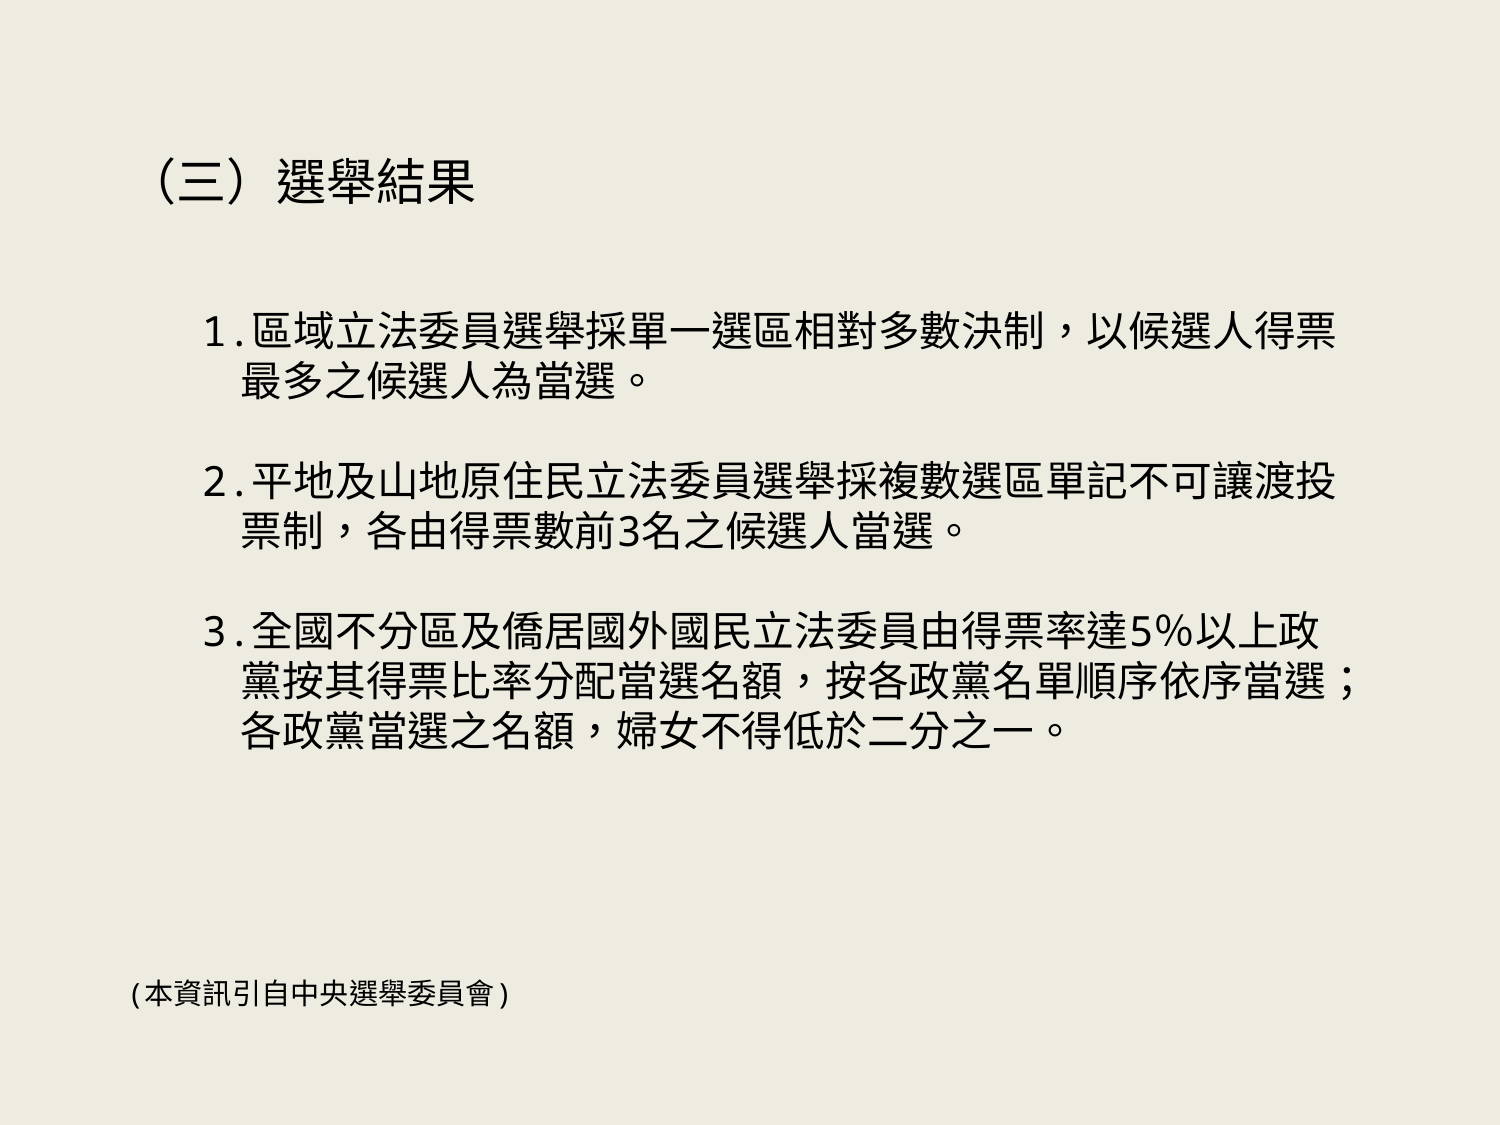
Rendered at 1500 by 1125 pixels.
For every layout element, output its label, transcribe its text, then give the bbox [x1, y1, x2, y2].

text_box （三）選舉結果 1.區域立法委員選舉採單一選區相對多數決制，以候選人得票最多之候選人為當選。 2.平地及山地原住民立法委員選舉採複數選區單記不可讓渡投票制，各由得票數前3名之候選人當選。 3.全國不分區及僑居國外國民立法委員由得票率達5％以上政黨按其得票比率分配當選名額，按各政黨名單順序依序當選；各政黨當選之名額，婦女不得低於二分之一。 (本資訊引自中央選舉委員會) [112, 142, 1365, 1018]
